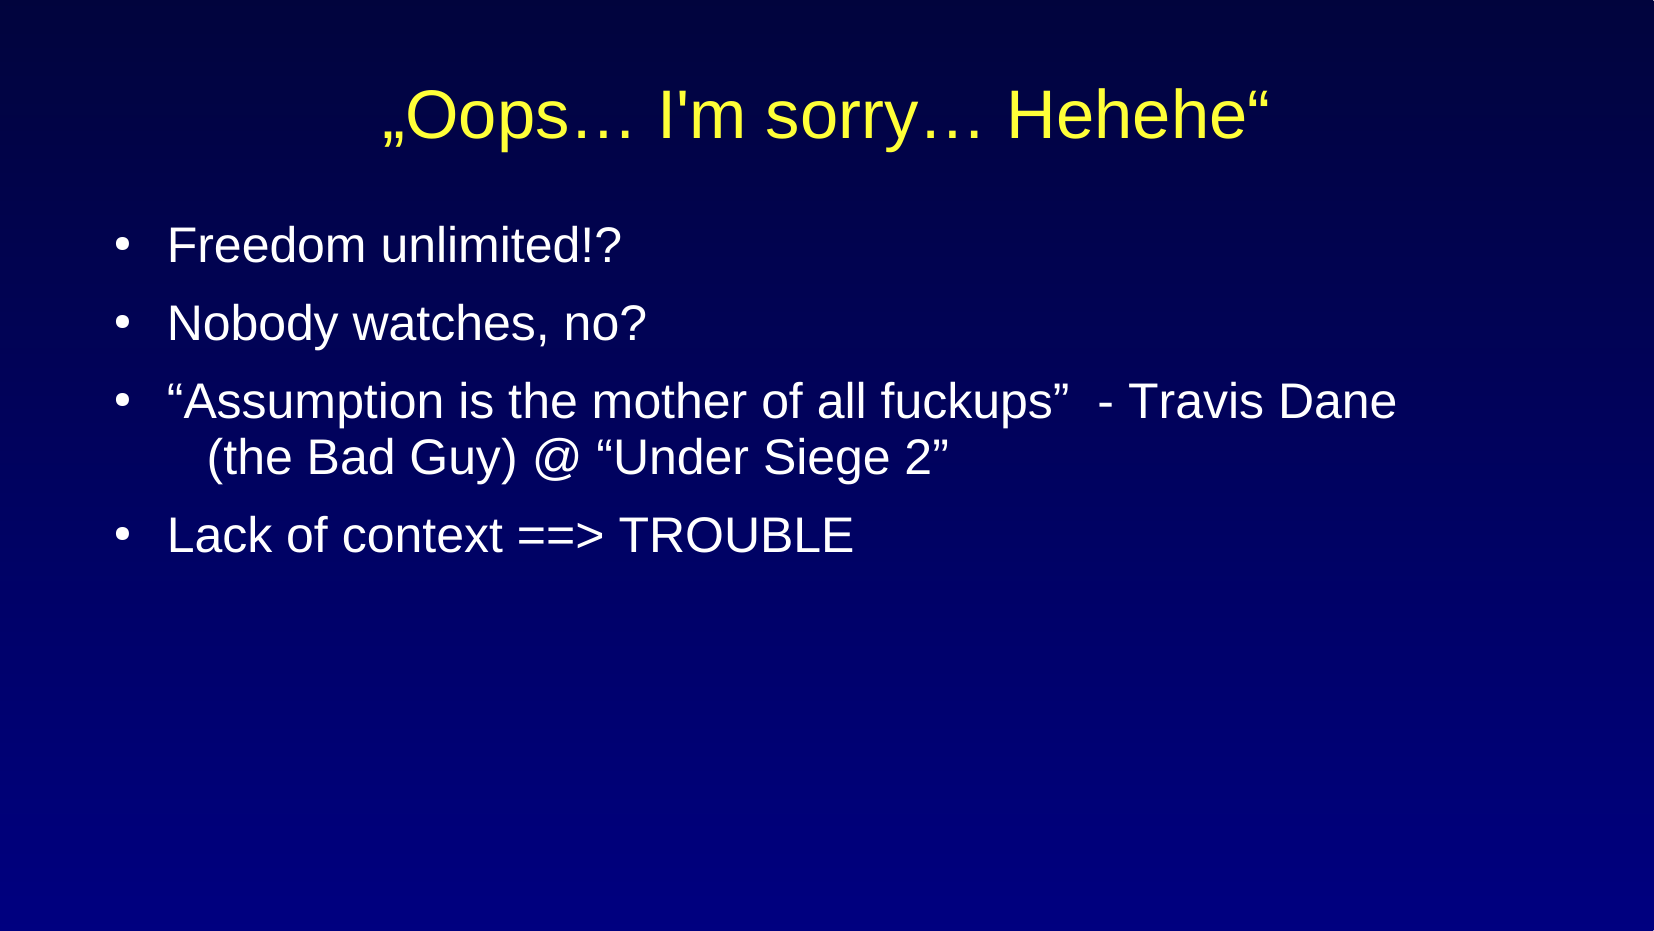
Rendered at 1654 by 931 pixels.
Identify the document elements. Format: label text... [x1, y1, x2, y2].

title „Oops… I'm sorry… Hehehe“ [82, 37, 1571, 193]
list Freedom unlimited!? Nobody watches, no? “Assumption is the mother of all fuckups” - Travis Dane (the Bad Guy) @ “Under Siege 2” Lack of context ==> TROUBLE [82, 217, 1571, 758]
